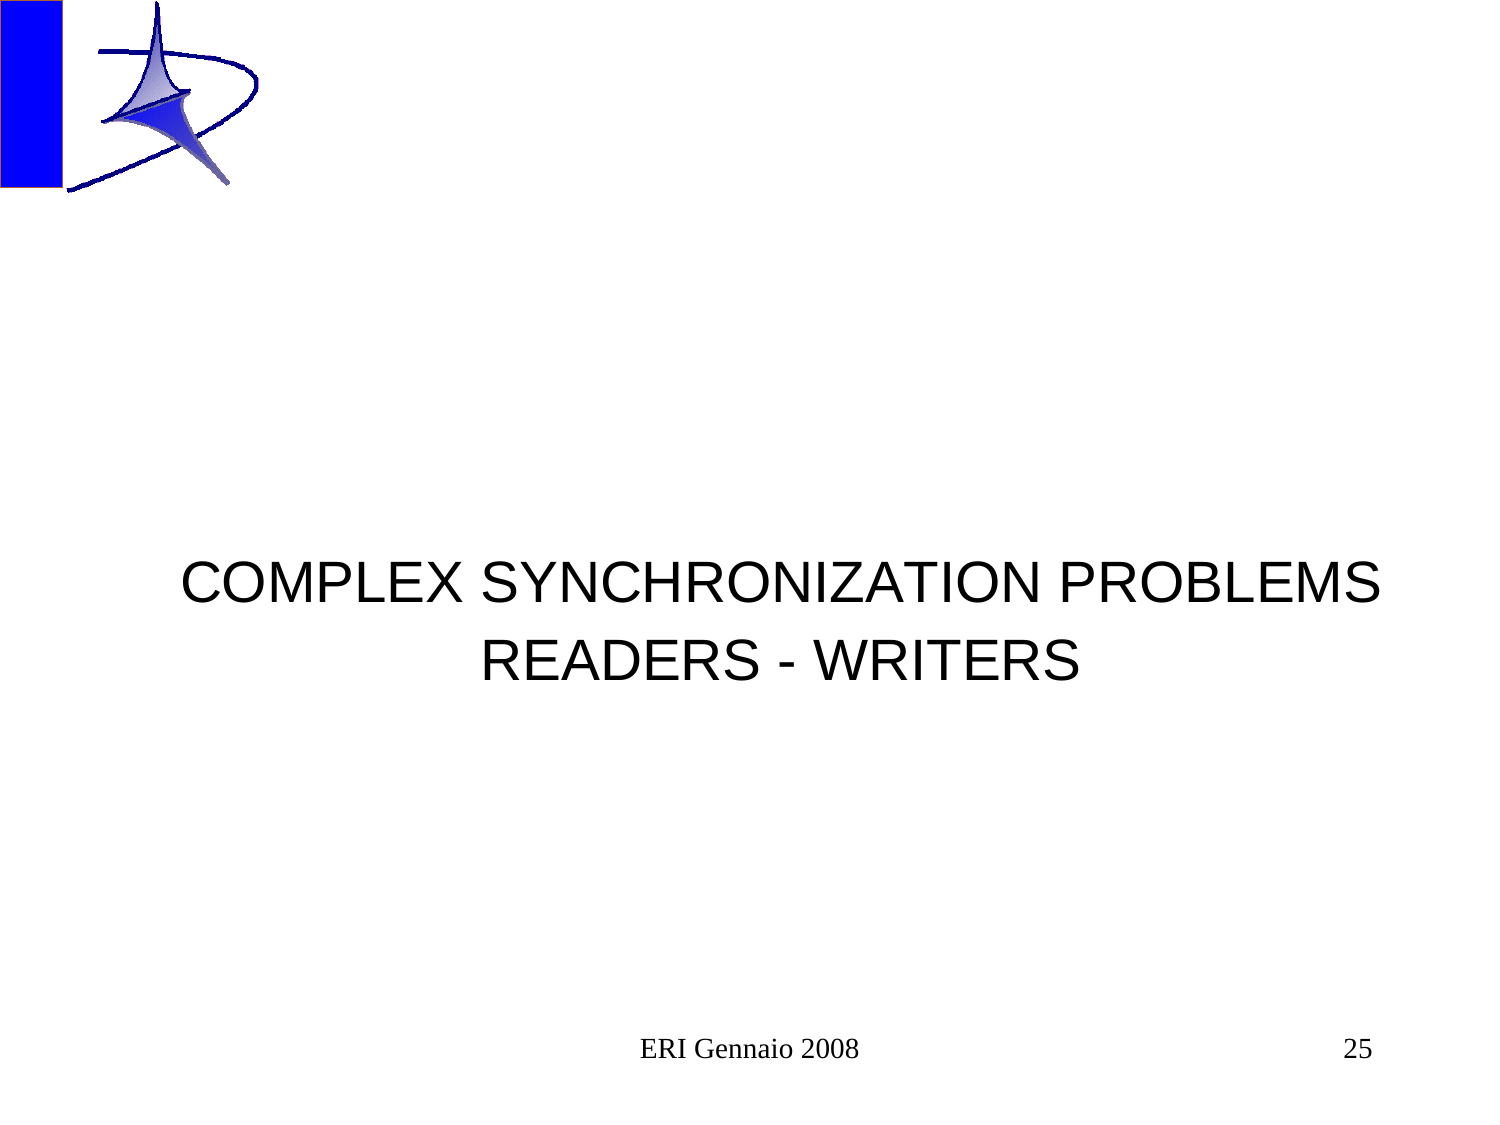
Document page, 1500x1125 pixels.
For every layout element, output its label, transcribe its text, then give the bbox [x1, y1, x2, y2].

subtitle COMPLEX SYNCHRONIZATION PROBLEMS READERS - WRITERS [112, 249, 1450, 993]
picture [62, 0, 263, 197]
